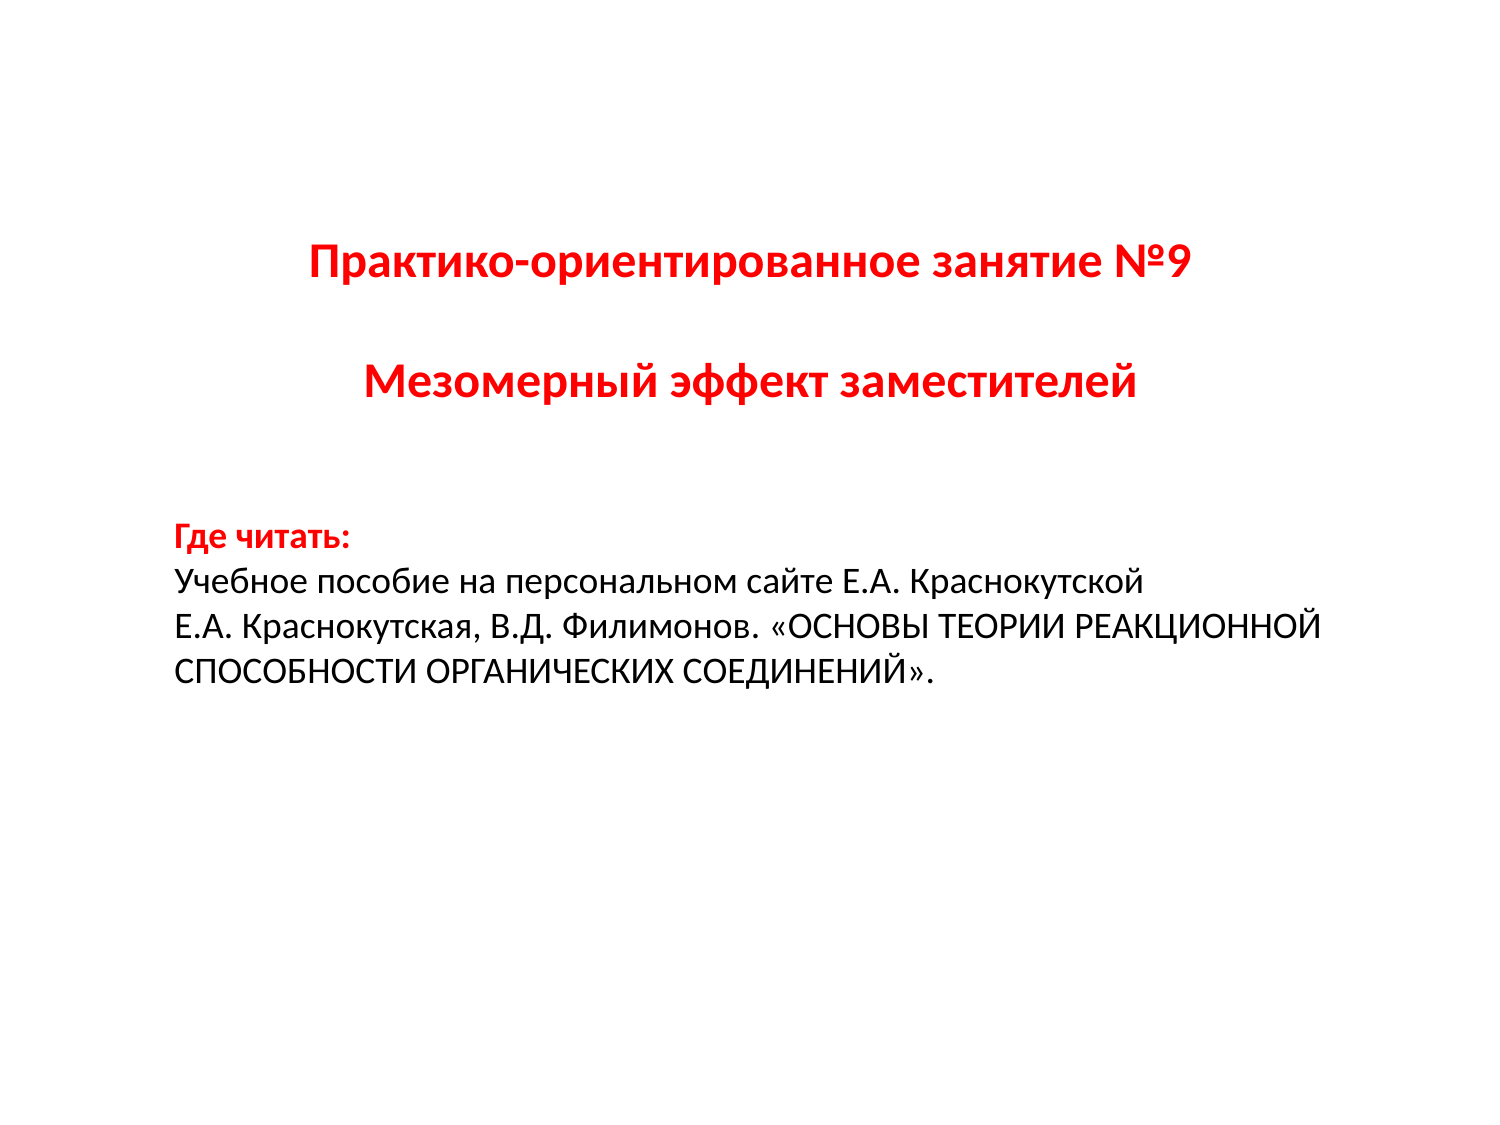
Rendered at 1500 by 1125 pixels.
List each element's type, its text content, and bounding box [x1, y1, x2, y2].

text_box Практико-ориентированное занятие №9 Мезомерный эффект заместителей [289, 219, 1212, 417]
text_box Где читать: Учебное пособие на персональном сайте Е.А. Краснокутской Е.А. Краснокутская, В.Д. Филимонов. «ОСНОВЫ ТЕОРИИ РЕАКЦИОННОЙ СПОСОБНОСТИ ОРГАНИЧЕСКИХ СОЕДИНЕНИЙ». [159, 503, 1358, 792]
